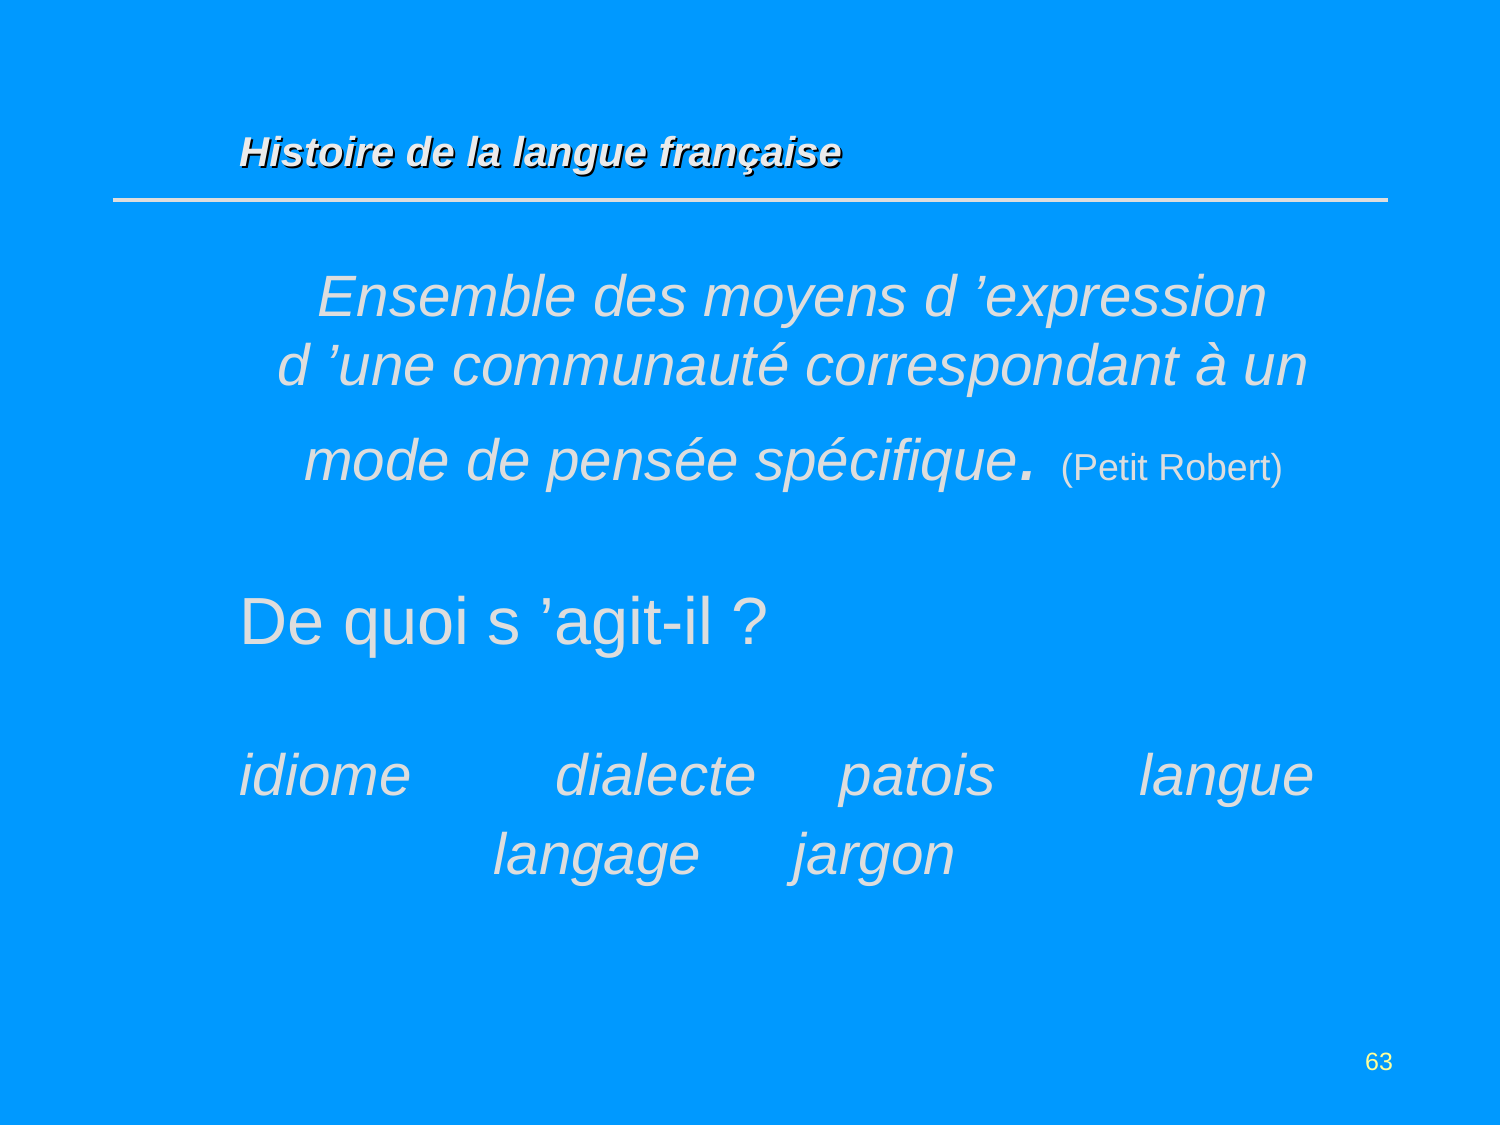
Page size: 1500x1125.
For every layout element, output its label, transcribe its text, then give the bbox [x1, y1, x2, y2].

text_box Ensemble des moyens d ’expression d ’une communauté correspondant à un mode de pensée spécifique. (Petit Robert) De quoi s ’agit-il ? idiome dialecte patois langue langage jargon [225, 249, 1363, 896]
text_box Histoire de la langue française [224, 116, 858, 183]
